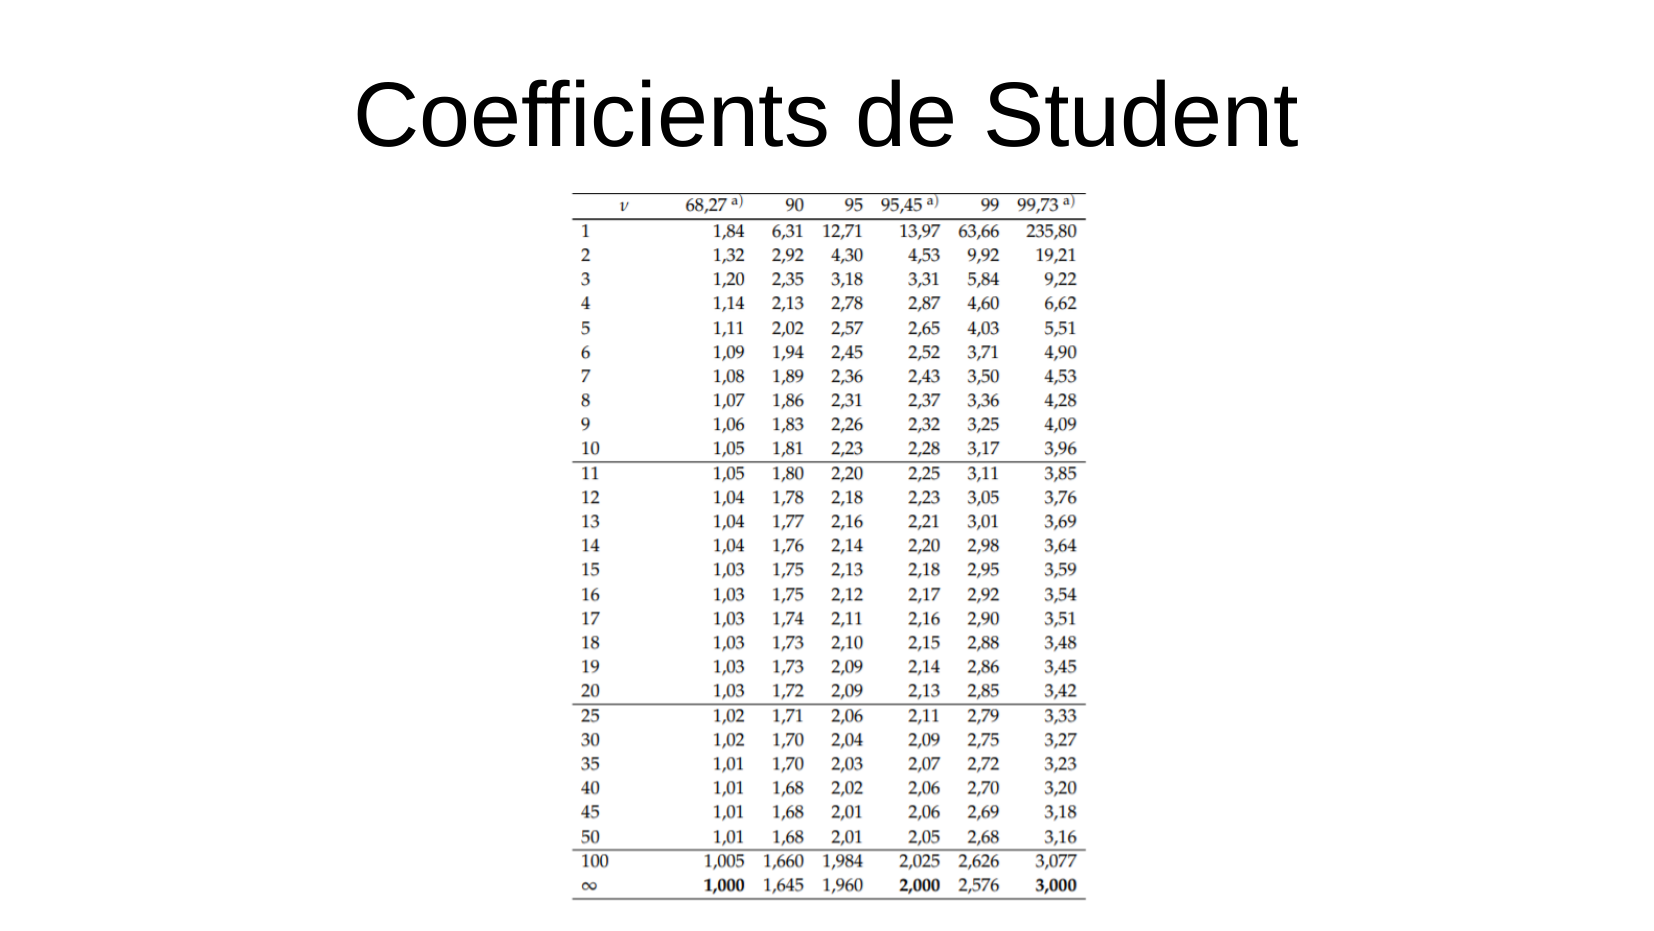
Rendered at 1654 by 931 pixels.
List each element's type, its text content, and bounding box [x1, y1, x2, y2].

picture [533, 192, 1111, 904]
title Coefficients de Student [82, 37, 1571, 193]
